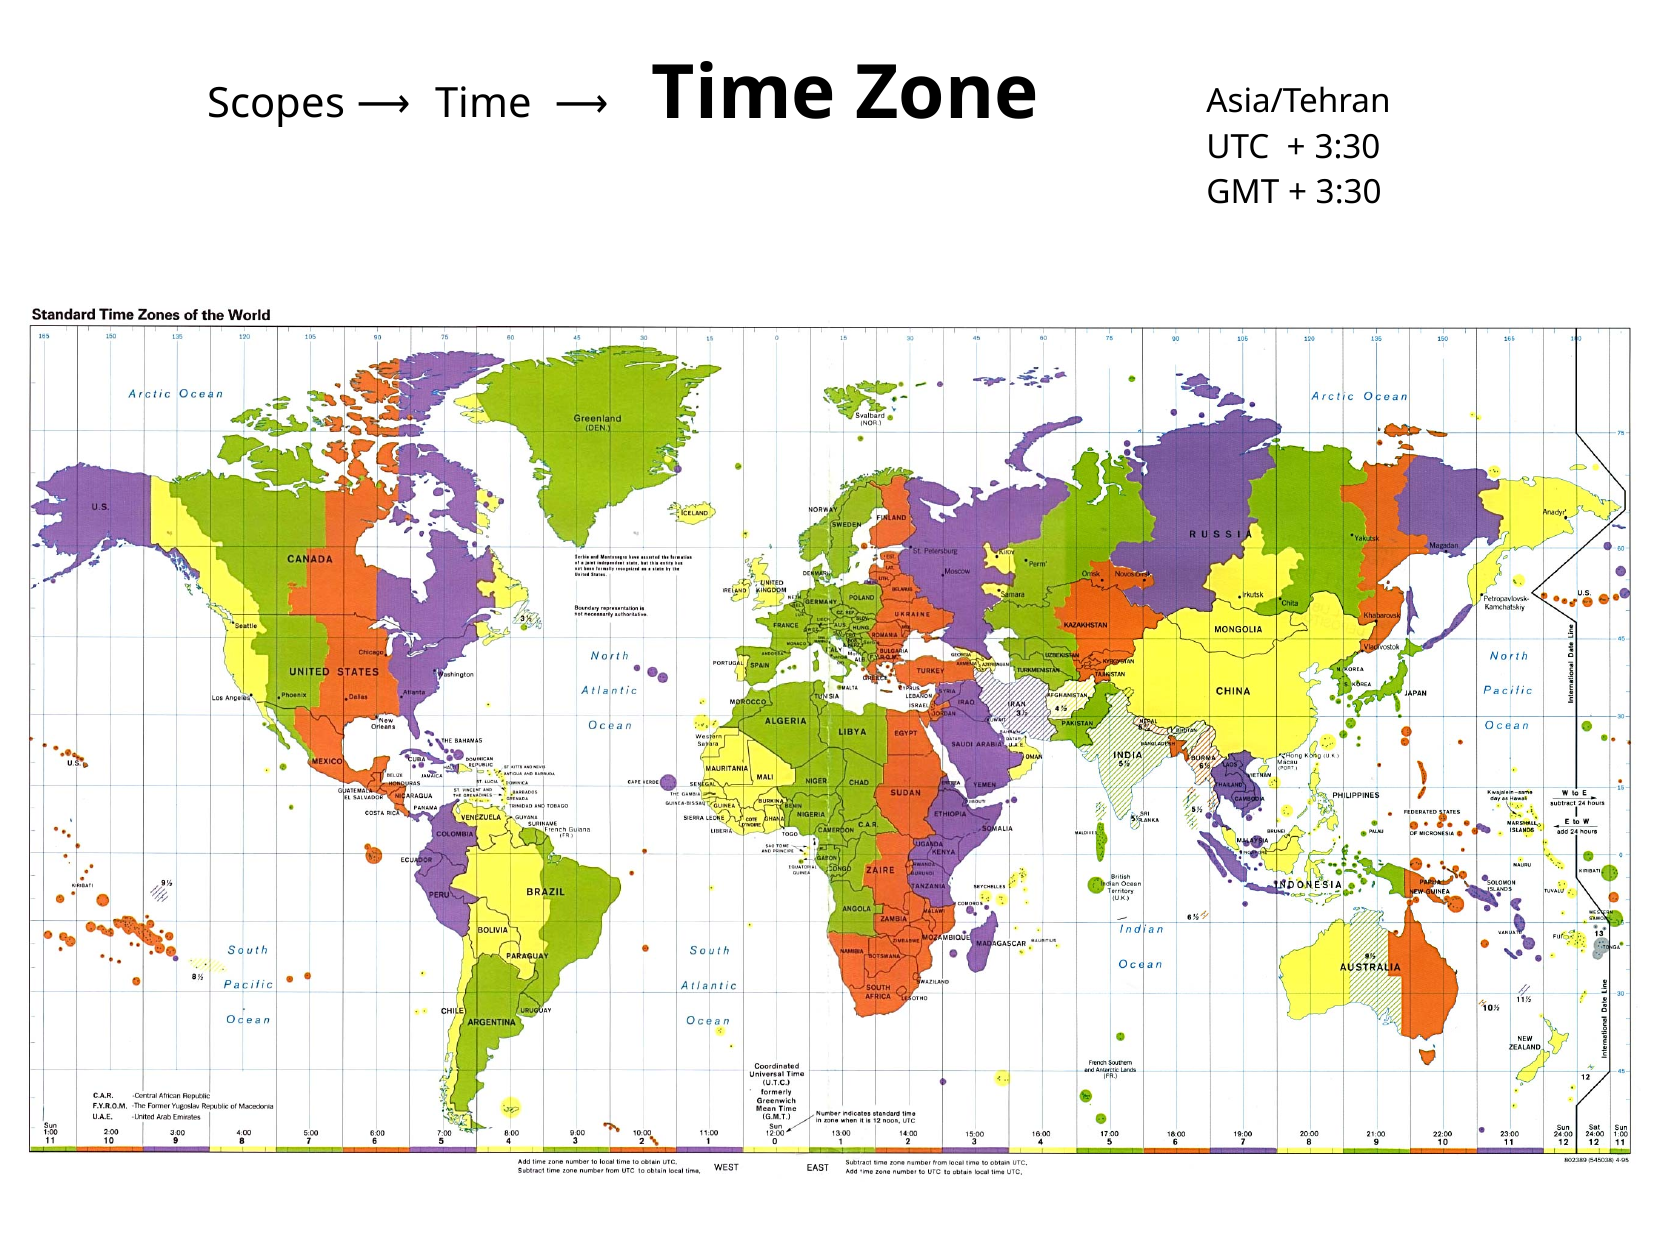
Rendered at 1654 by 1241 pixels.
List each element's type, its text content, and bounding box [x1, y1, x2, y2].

picture [6, 296, 1654, 1182]
text_box Asia/Tehran UTC + 3:30 GMT + 3:30 [1191, 69, 1440, 249]
text_box Scopes ⟶ Time ⟶ [192, 65, 610, 169]
text_box Time Zone [636, 30, 1036, 182]
